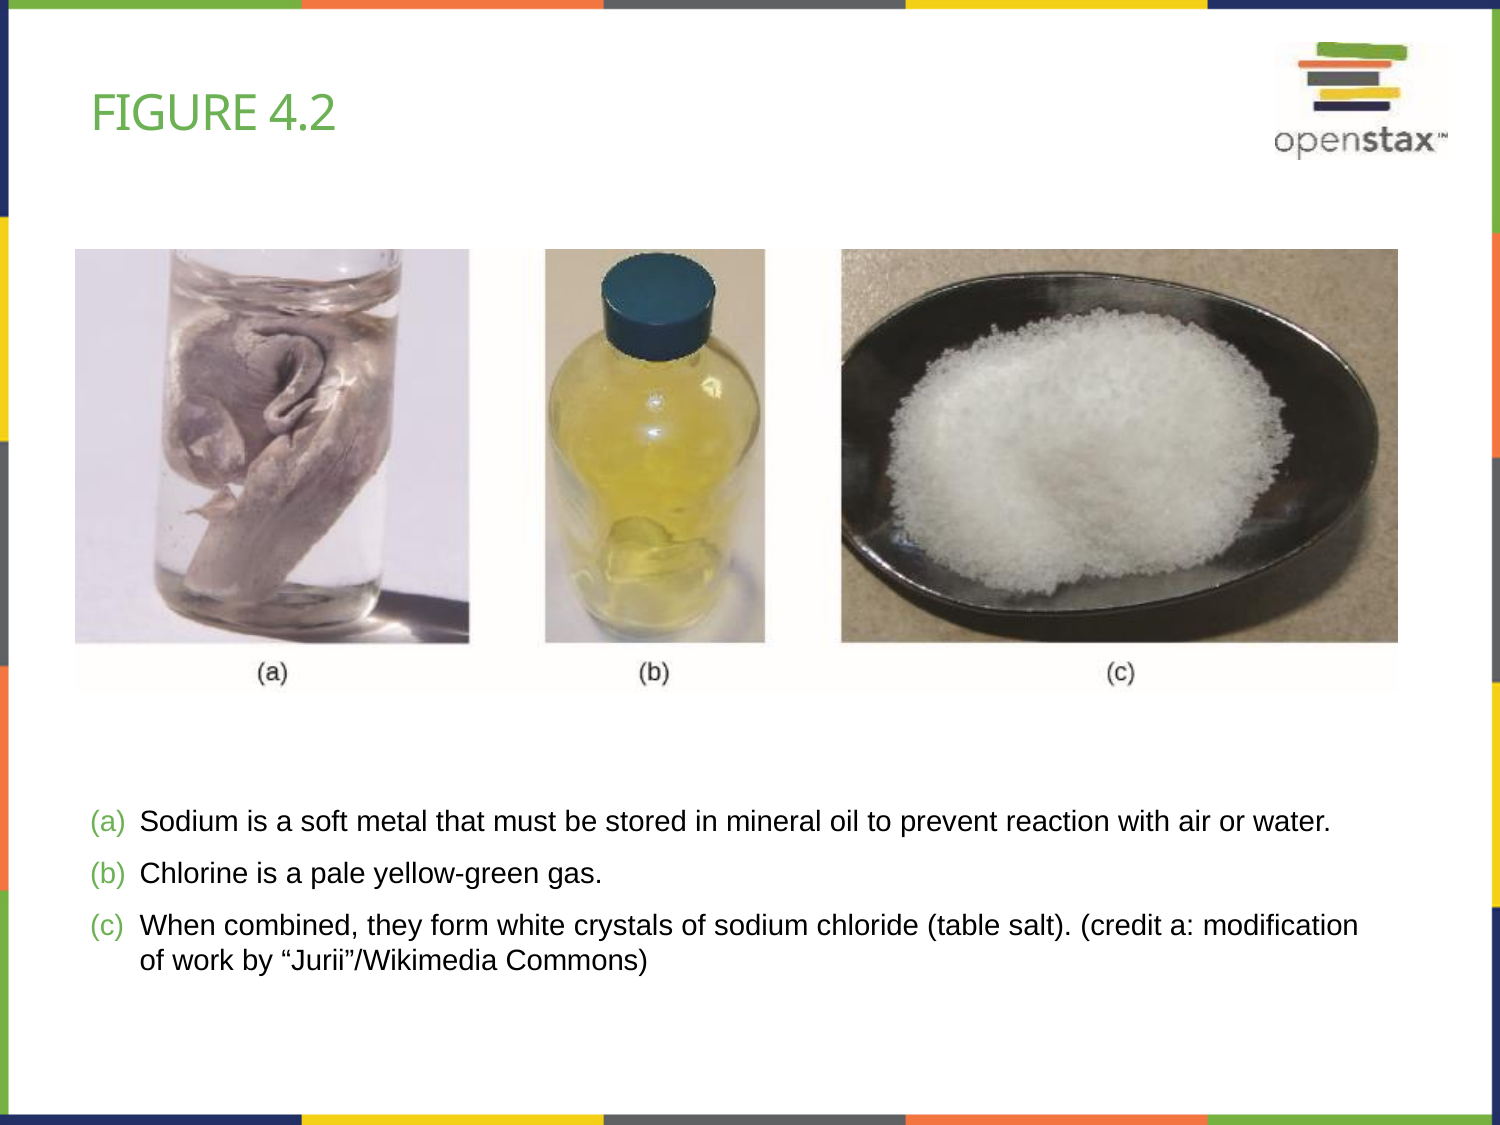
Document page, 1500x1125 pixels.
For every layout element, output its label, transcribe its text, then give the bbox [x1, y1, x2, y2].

picture [0, 0, 1500, 1125]
title Figure 4.2 [75, 39, 1398, 148]
list Sodium is a soft metal that must be stored in mineral oil to prevent reaction with air or water. Chlorine is a pale yellow-green gas. When combined, they form white crystals of sodium chloride (table salt). (credit a: modification of work by “Jurii”/Wikimedia Commons) [75, 794, 1398, 986]
